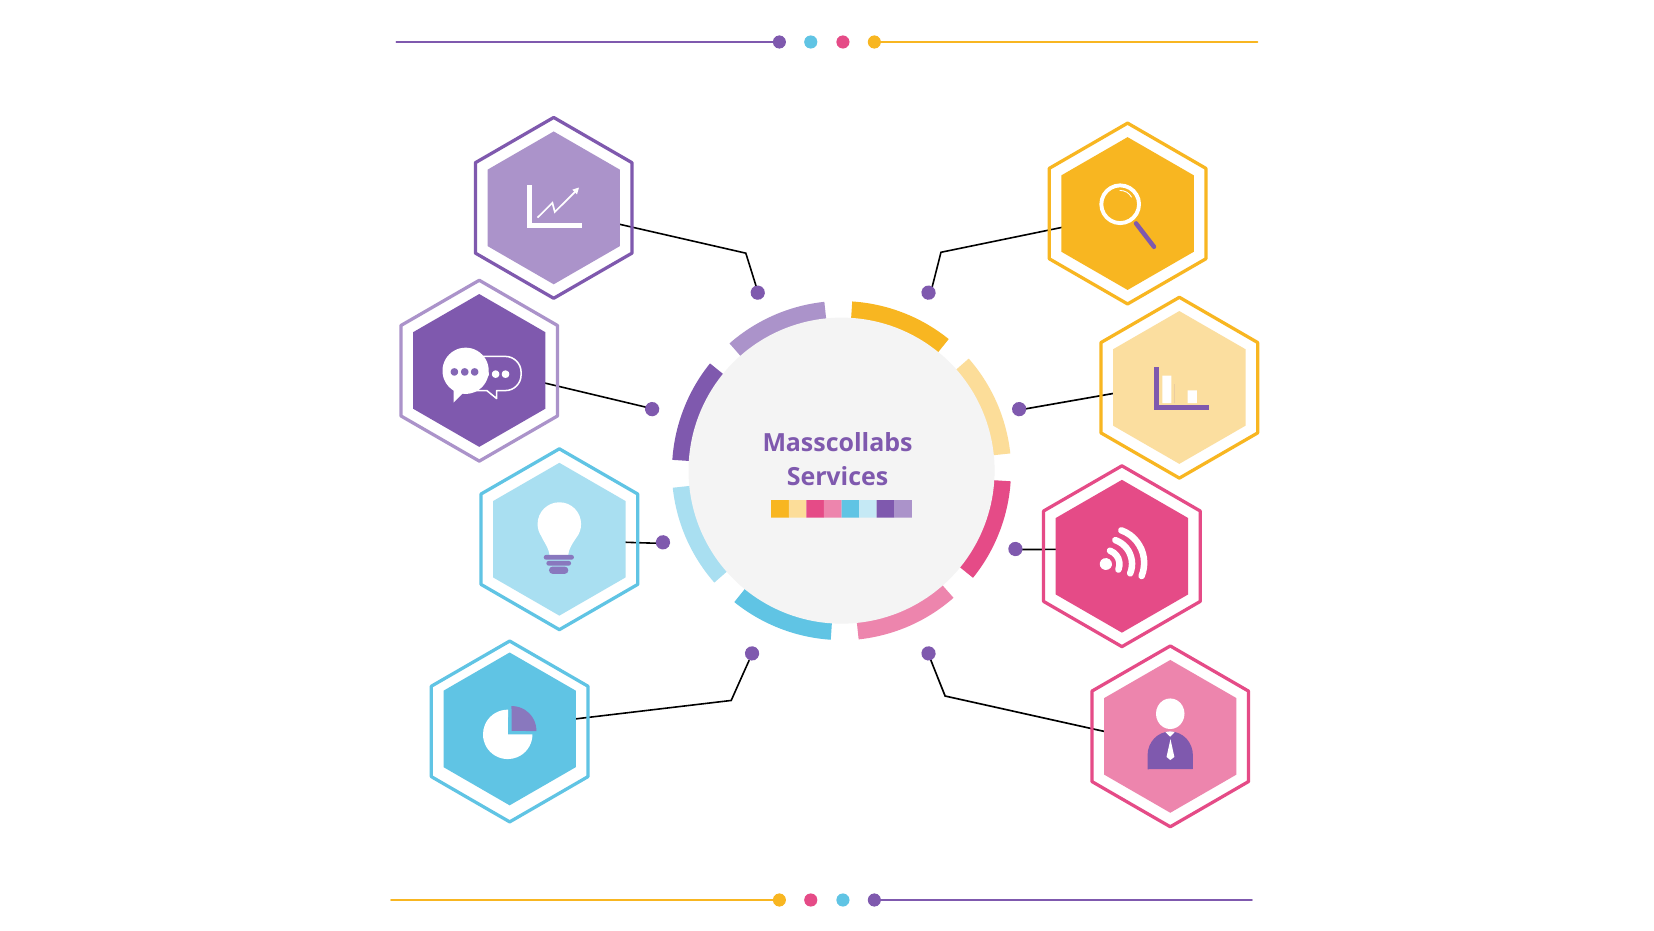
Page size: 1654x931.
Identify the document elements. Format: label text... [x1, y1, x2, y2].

text_box [750, 285, 765, 300]
text_box [493, 462, 626, 616]
text_box [645, 401, 660, 417]
title Masscollabs Services [719, 404, 957, 512]
text_box [921, 285, 936, 300]
text_box [1113, 311, 1246, 464]
text_box [1008, 541, 1023, 557]
text_box [921, 646, 936, 661]
text_box [1055, 479, 1189, 633]
text_box [670, 299, 1013, 642]
text_box [655, 535, 671, 550]
text_box [1061, 137, 1194, 290]
text_box [443, 652, 576, 806]
text_box [1012, 401, 1027, 417]
text_box [1104, 659, 1237, 813]
text_box [487, 131, 620, 285]
text_box [413, 294, 546, 447]
text_box [744, 646, 760, 661]
